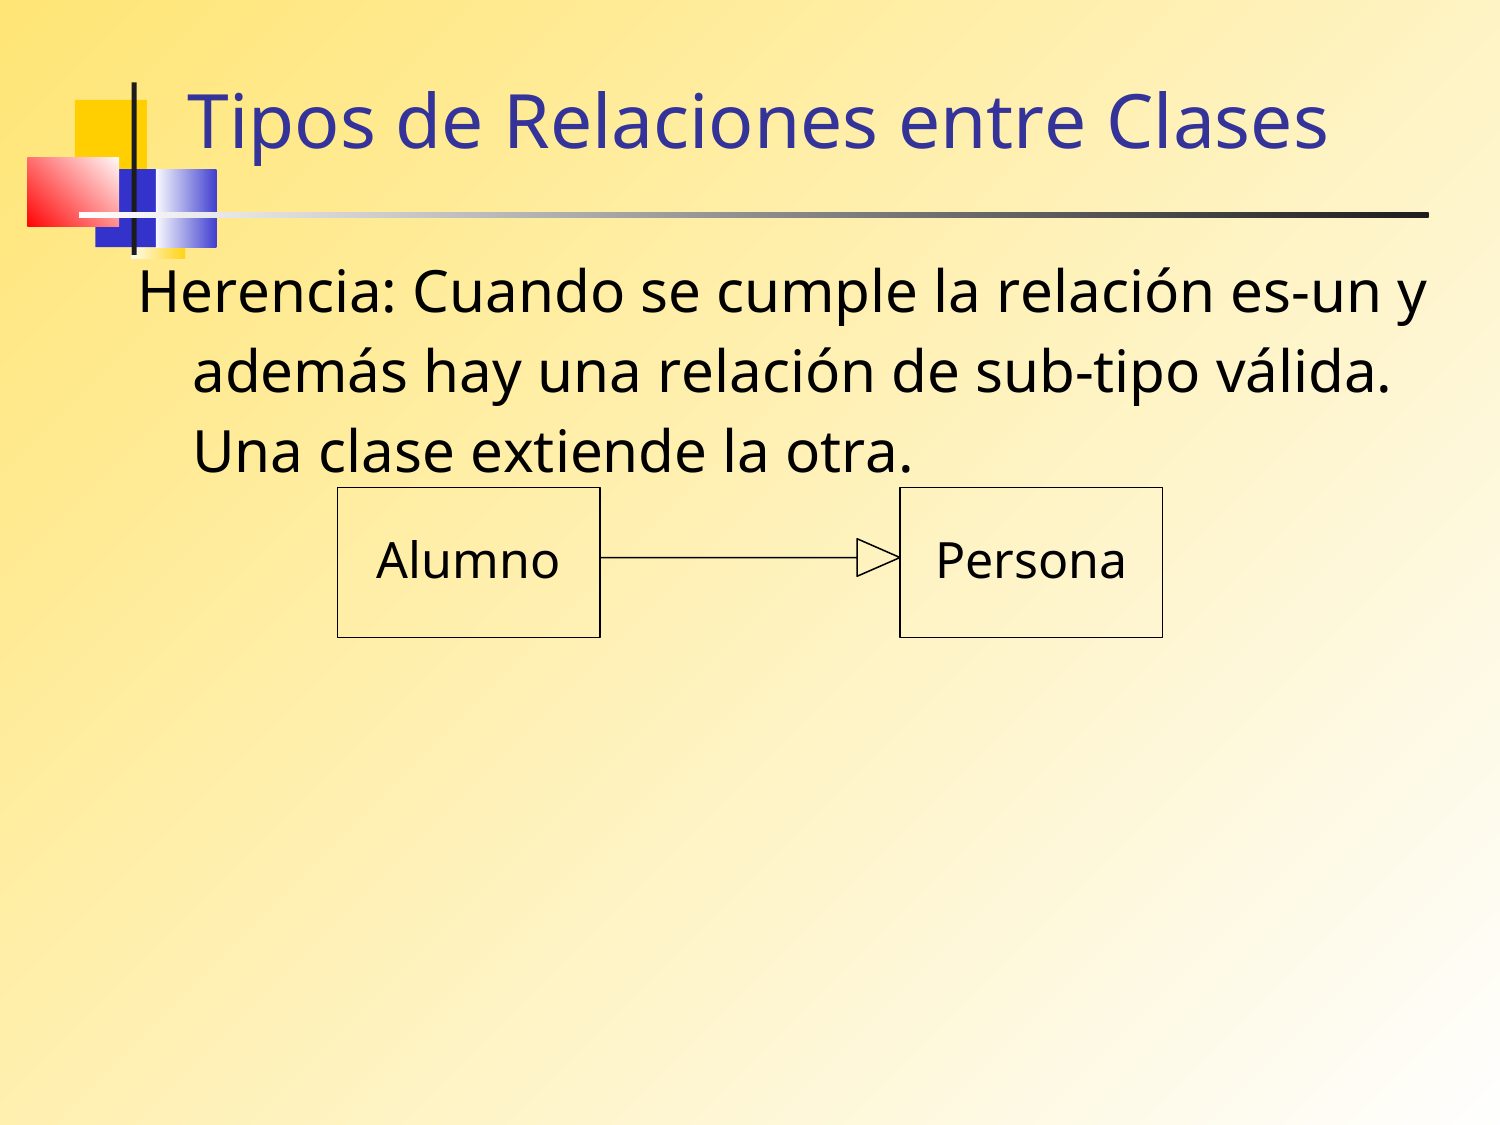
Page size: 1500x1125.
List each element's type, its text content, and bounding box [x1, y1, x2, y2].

title Tipos de Relaciones entre Clases [187, 44, 1465, 193]
text_box Persona [899, 487, 1163, 638]
text_box Alumno [337, 487, 600, 638]
list Herencia: Cuando se cumple la relación es-un y además hay una relación de sub-tipo válida. Una clase extiende la otra. [137, 249, 1462, 998]
